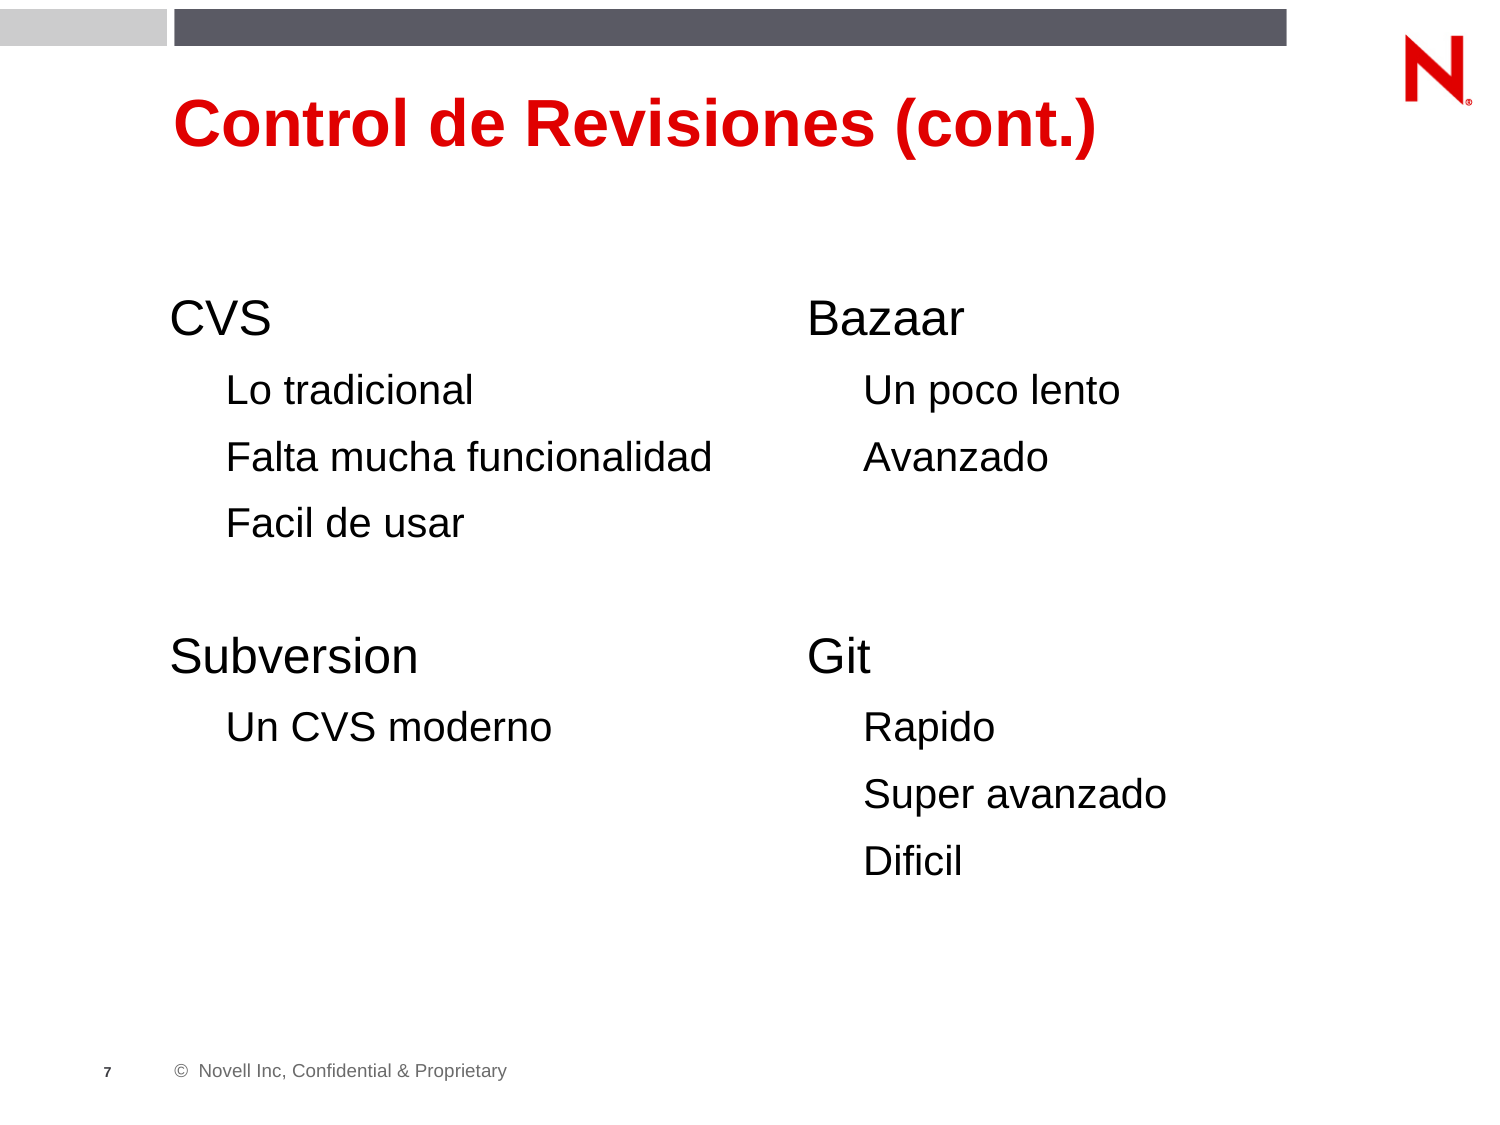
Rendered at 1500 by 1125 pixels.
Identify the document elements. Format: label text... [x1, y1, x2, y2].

list CVS Lo tradicional Falta mucha funcionalidad Facil de usar [169, 262, 788, 563]
list Bazaar Un poco lento Avanzado [806, 262, 1426, 563]
title Control de Revisiones (cont.) [173, 41, 1395, 205]
list Git Rapido Super avanzado Dificil [806, 600, 1426, 994]
list Subversion Un CVS moderno [169, 600, 788, 986]
picture [1403, 32, 1473, 107]
